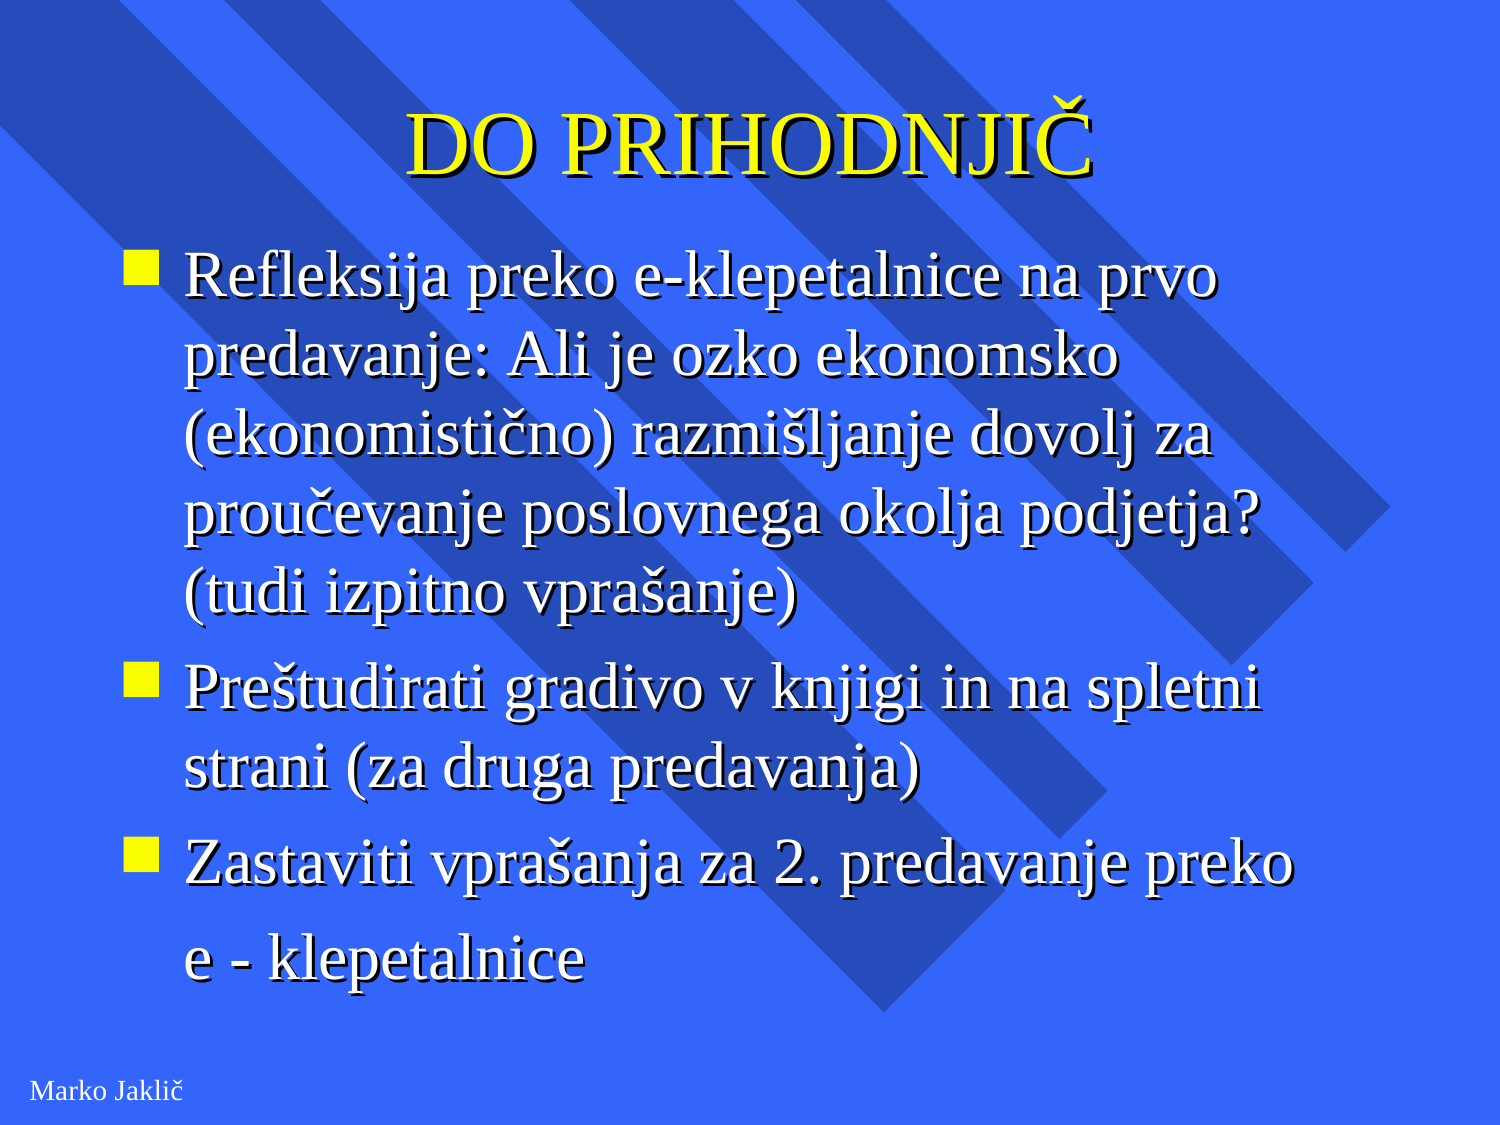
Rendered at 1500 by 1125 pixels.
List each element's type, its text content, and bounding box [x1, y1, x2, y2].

list Refleksija preko e-klepetalnice na prvo predavanje: Ali je ozko ekonomsko (ekonomistično) razmišljanje dovolj za proučevanje poslovnega okolja podjetja? (tudi izpitno vprašanje) Preštudirati gradivo v knjigi in na spletni strani (za druga predavanja) Zastaviti vprašanja za 2. predavanje preko e - klepetalnice [112, 222, 1388, 1008]
title DO PRIHODNJIČ [112, 37, 1388, 222]
